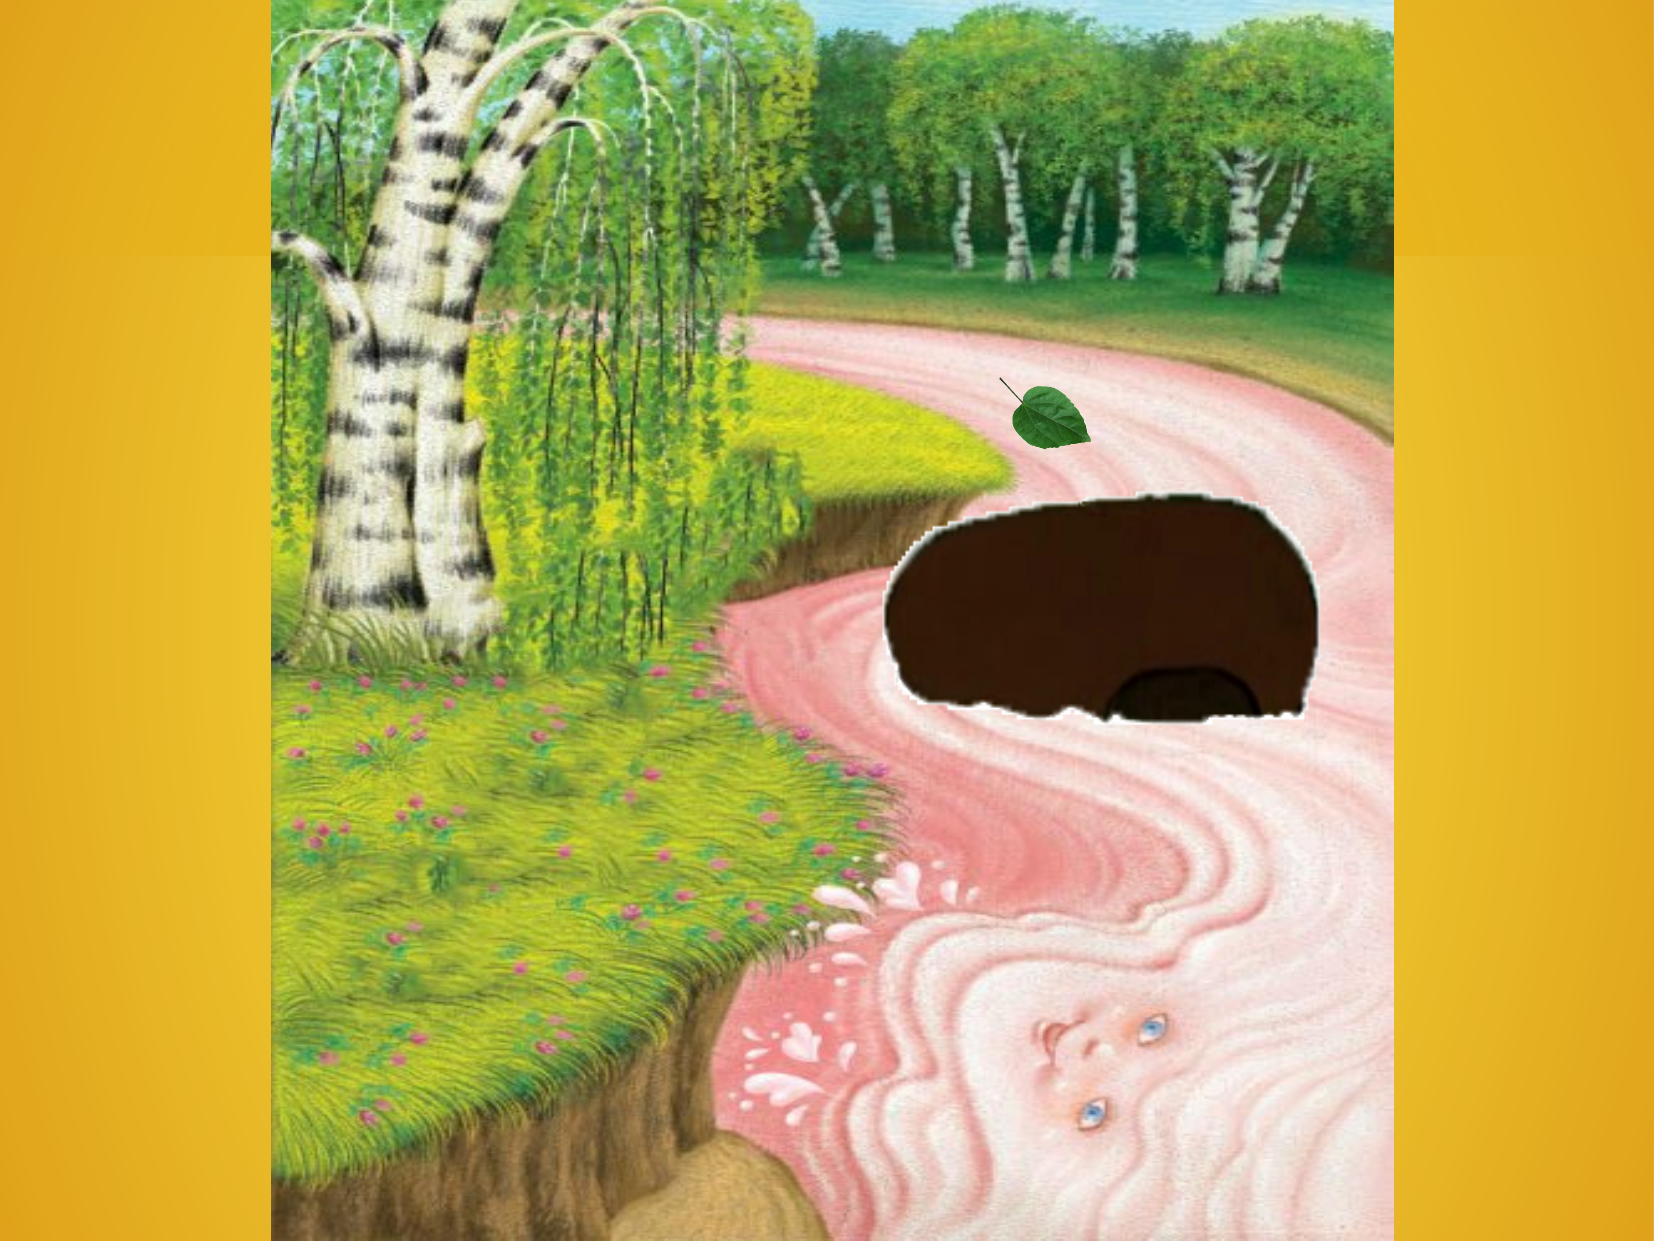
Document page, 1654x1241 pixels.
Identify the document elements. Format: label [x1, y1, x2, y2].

picture [271, 0, 1394, 1241]
